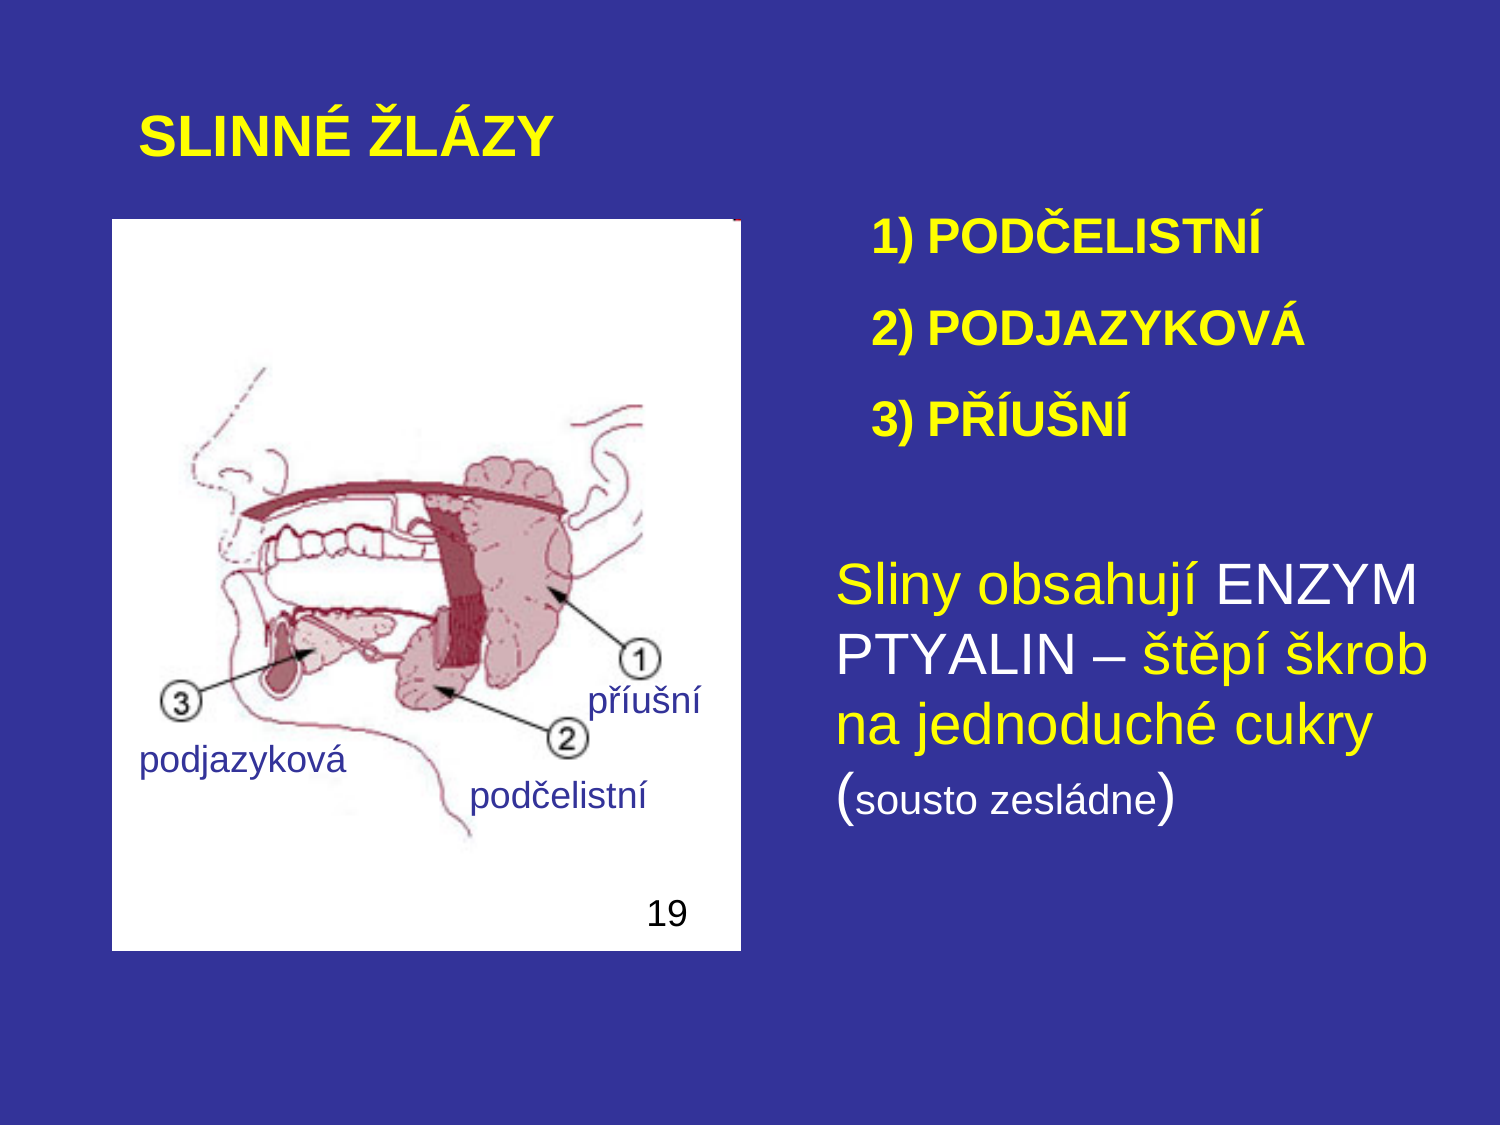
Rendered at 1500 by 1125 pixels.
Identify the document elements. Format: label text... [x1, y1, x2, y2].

text_box 19 [631, 881, 751, 942]
text_box podčelistní [454, 763, 751, 824]
picture [112, 219, 741, 952]
text_box příušní [572, 668, 820, 730]
text_box SLINNÉ ŽLÁZY [123, 90, 703, 176]
text_box PODČELISTNÍ PODJAZYKOVÁ PŘÍUŠNÍ [856, 196, 1365, 455]
text_box Sliny obsahují ENZYM PTYALIN – štěpí škrob na jednoduché cukry (sousto zesládne) [820, 538, 1447, 835]
text_box podjazyková [123, 727, 373, 789]
